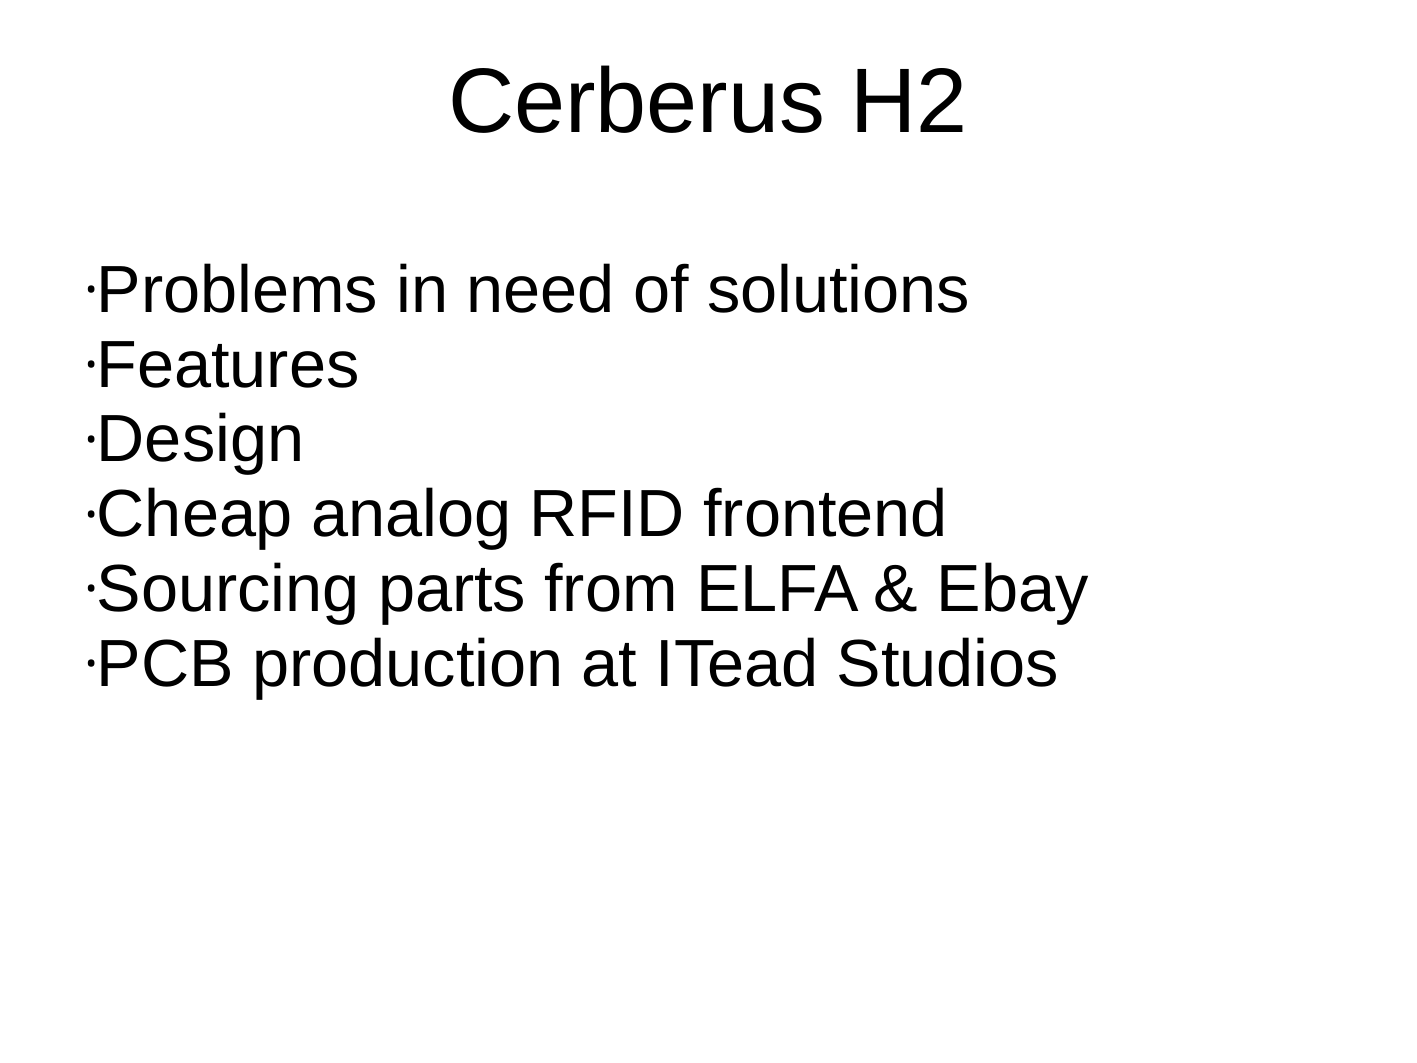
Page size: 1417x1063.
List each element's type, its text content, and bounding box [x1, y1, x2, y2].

text_box Problems in need of solutions Features Design Cheap analog RFID frontend Sourcing parts from ELFA & Ebay PCB production at ITead Studios [70, 244, 1346, 841]
text_box Cerberus H2 [70, 42, 1346, 172]
